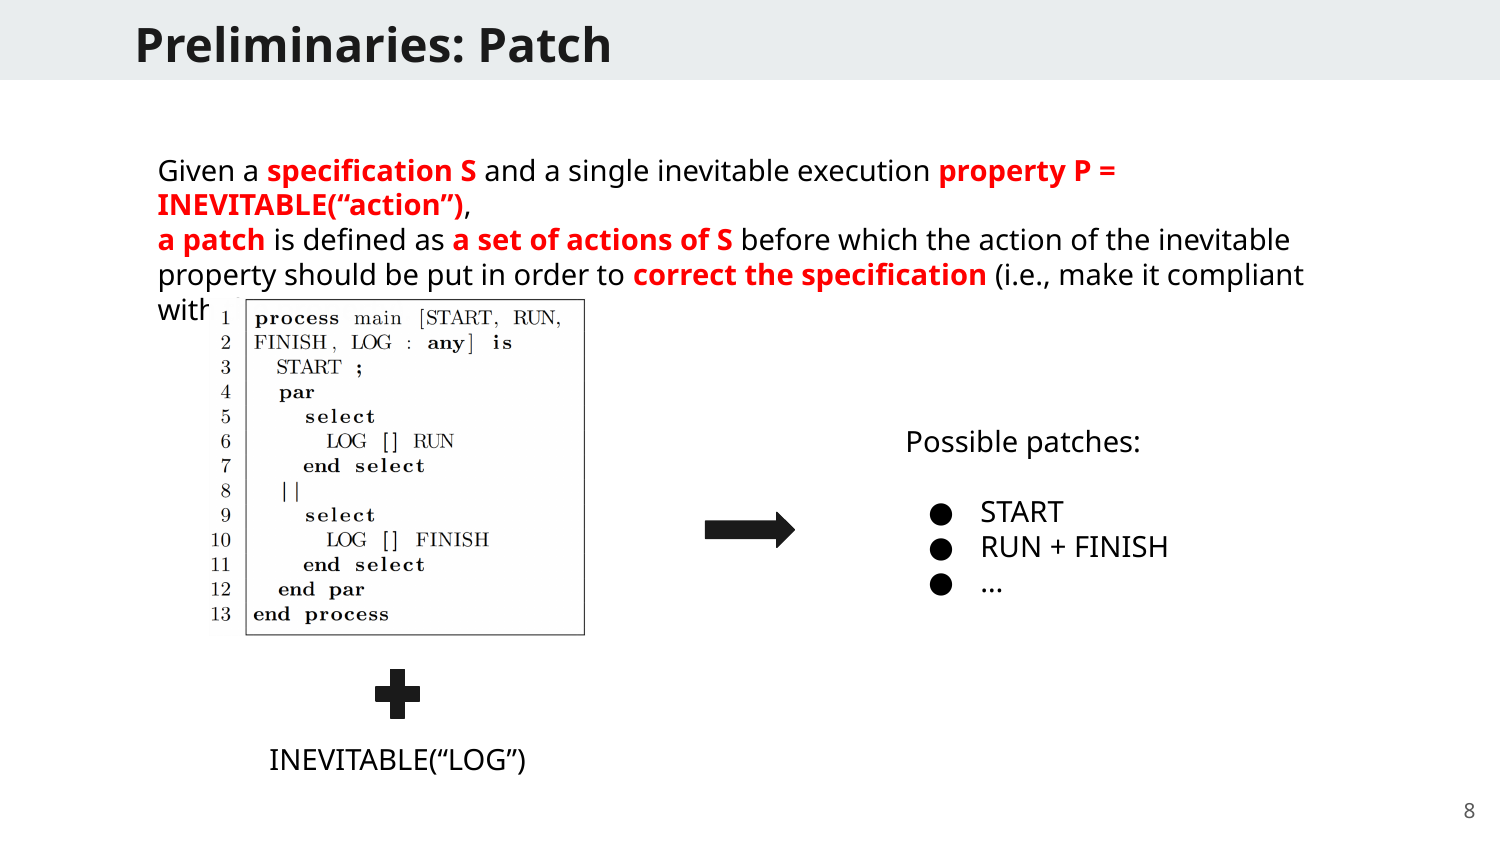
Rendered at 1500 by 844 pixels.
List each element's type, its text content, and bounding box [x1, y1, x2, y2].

text_box [375, 669, 420, 718]
title Preliminaries: Patch [119, 0, 1381, 88]
text_box Possible patches: START RUN + FINISH … [890, 408, 1258, 614]
text_box INEVITABLE(“LOG”) [220, 726, 575, 792]
text_box Given a specification S and a single inevitable execution property P = INEVITABLE(“action”), a patch is defined as a set of actions of S before which the action of the inevitable property should be put in order to correct the specification (i.e., make it compliant with the property). [142, 136, 1358, 342]
text_box [705, 512, 795, 548]
slide_number <numéro> [1400, 779, 1491, 844]
picture [209, 298, 586, 637]
